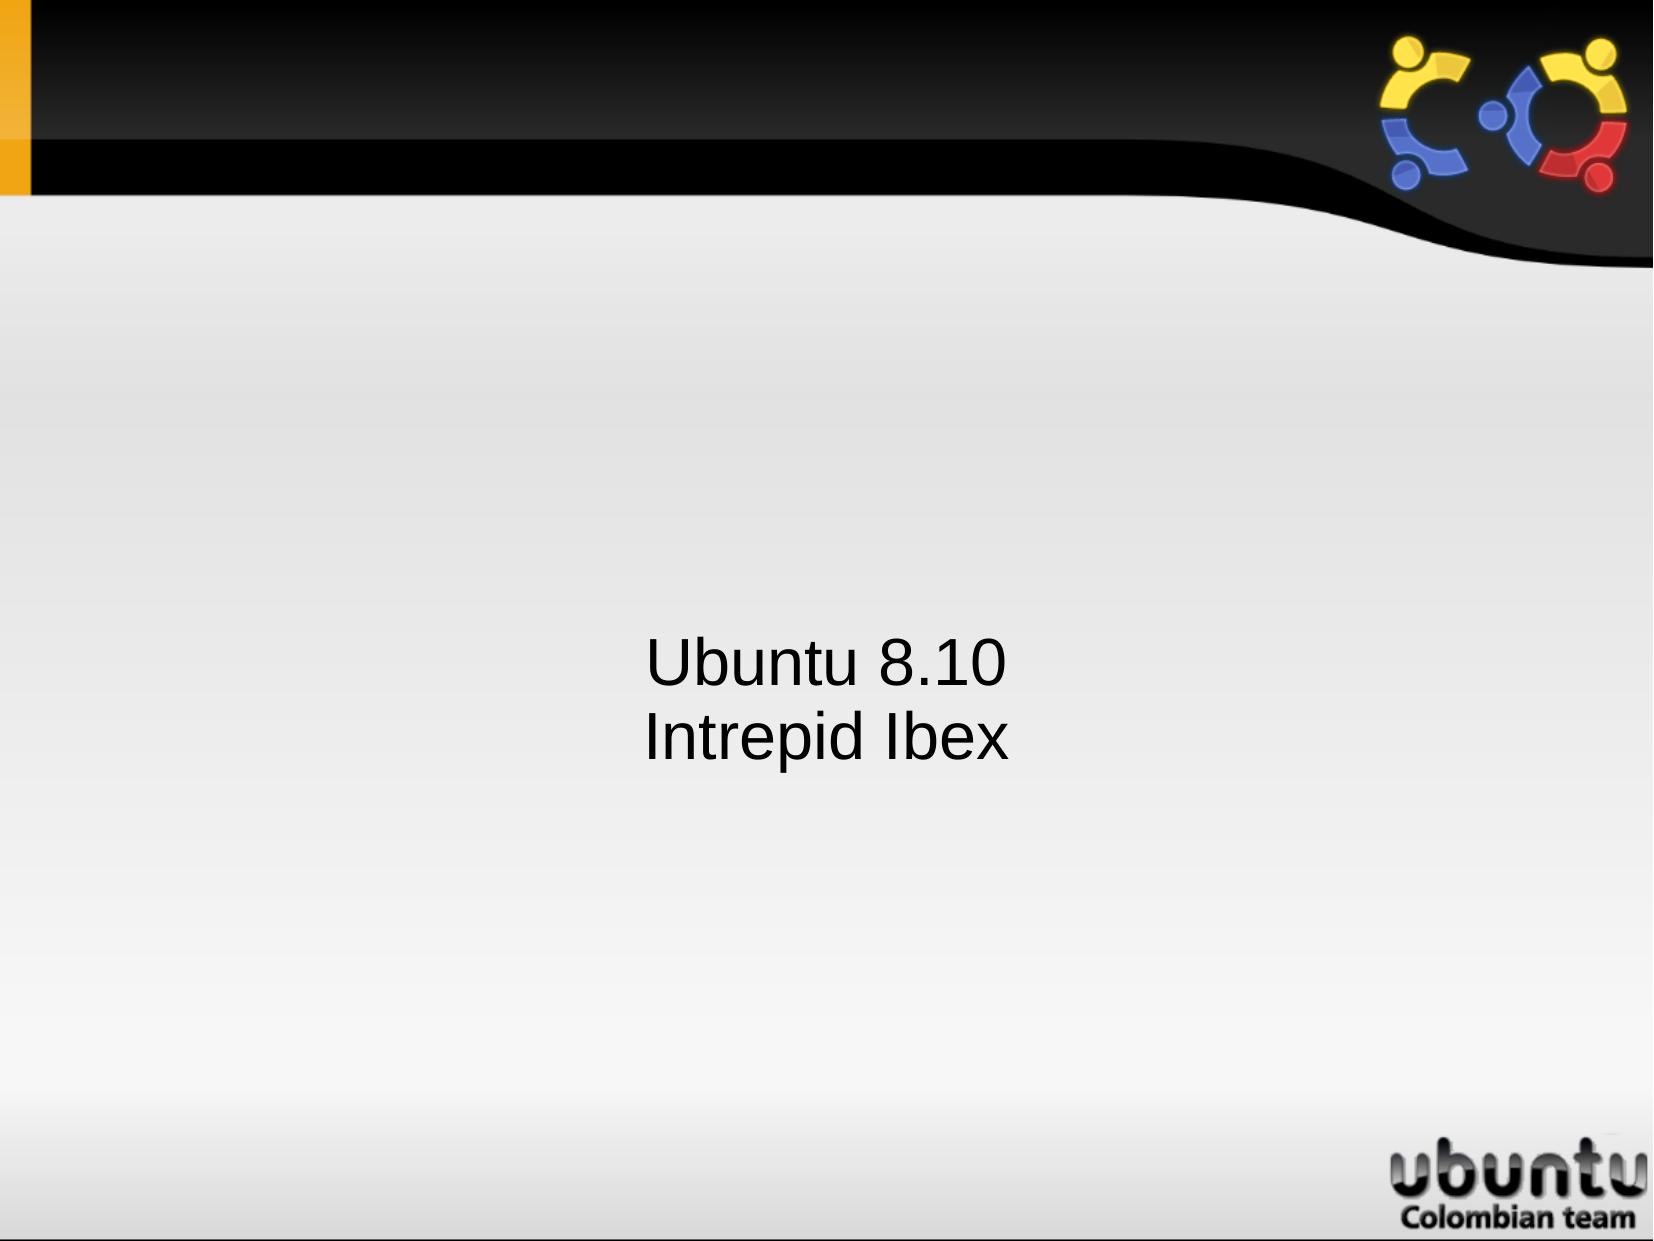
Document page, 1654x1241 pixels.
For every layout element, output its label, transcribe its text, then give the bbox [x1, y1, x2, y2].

picture [0, 0, 1653, 1241]
text_box Ubuntu 8.10 Intrepid Ibex [82, 297, 1571, 1102]
